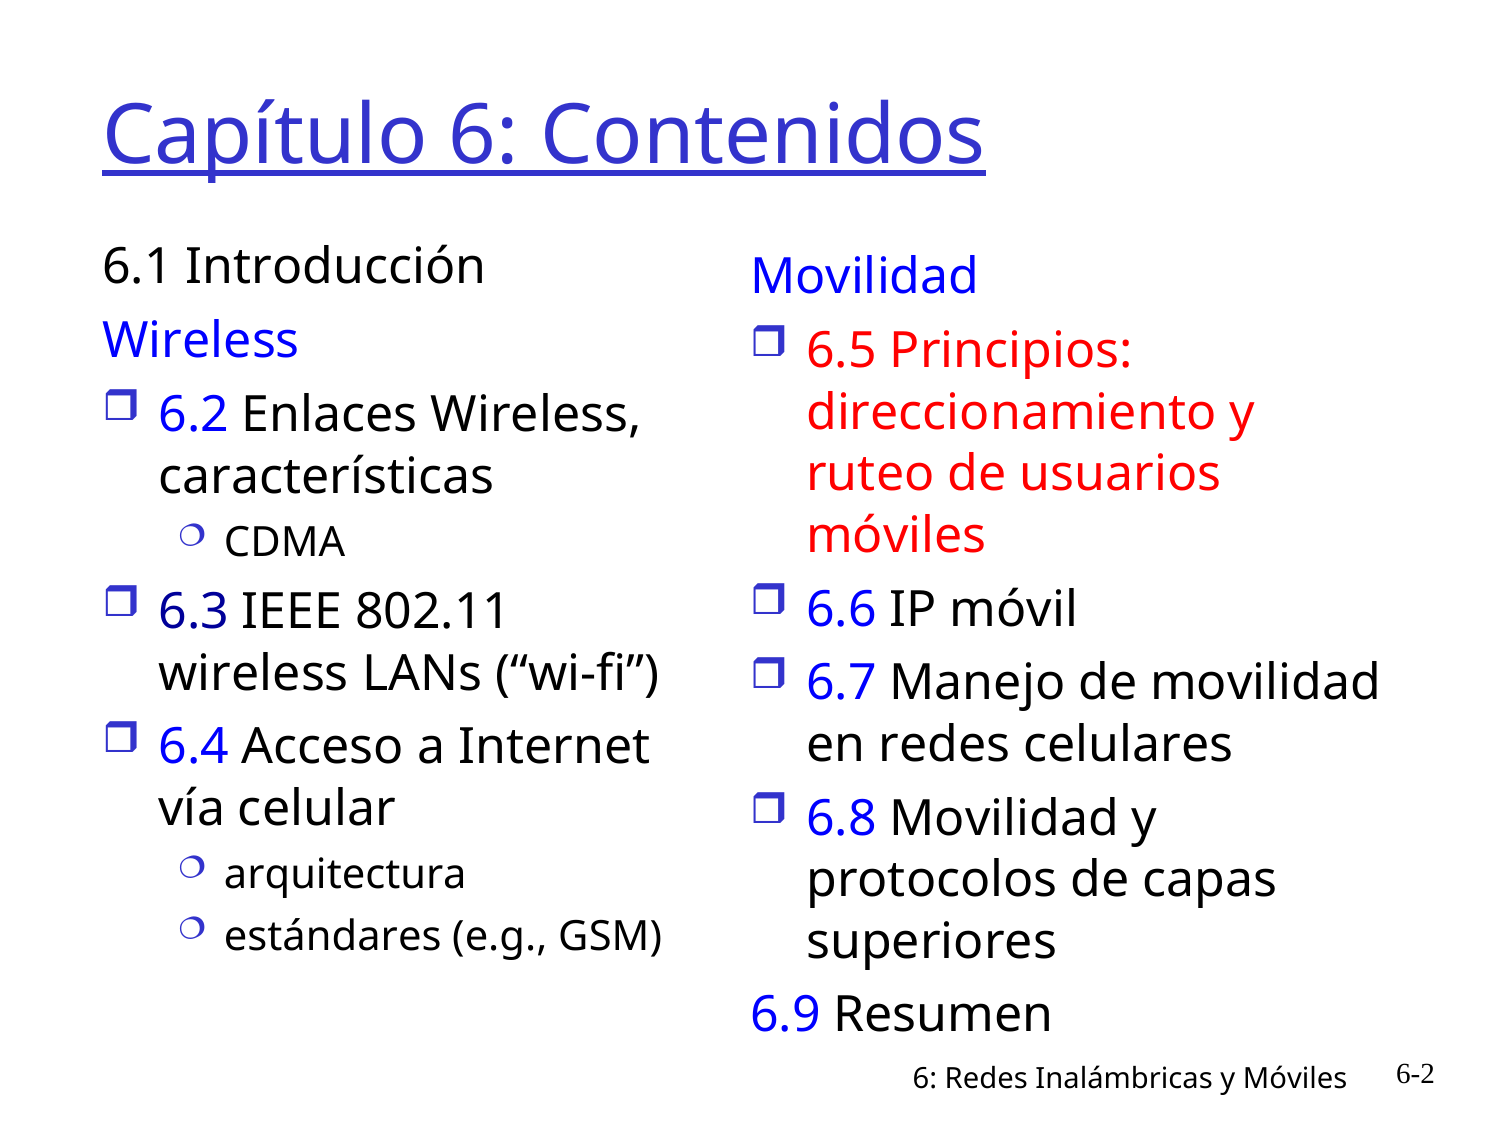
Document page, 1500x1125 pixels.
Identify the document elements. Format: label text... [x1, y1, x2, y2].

list Movilidad 6.5 Principios: direccionamiento y ruteo de usuarios móviles 6.6 IP móvil 6.7 Manejo de movilidad en redes celulares 6.8 Movilidad y protocolos de capas superiores 6.9 Resumen [735, 237, 1401, 1005]
title Capítulo 6: Contenidos [87, 37, 1363, 225]
list 6.1 Introducción Wireless 6.2 Enlaces Wireless, características CDMA 6.3 IEEE 802.11 wireless LANs (“wi-fi”) 6.4 Acceso a Internet vía celular arquitectura estándares (e.g., GSM) [87, 227, 713, 990]
